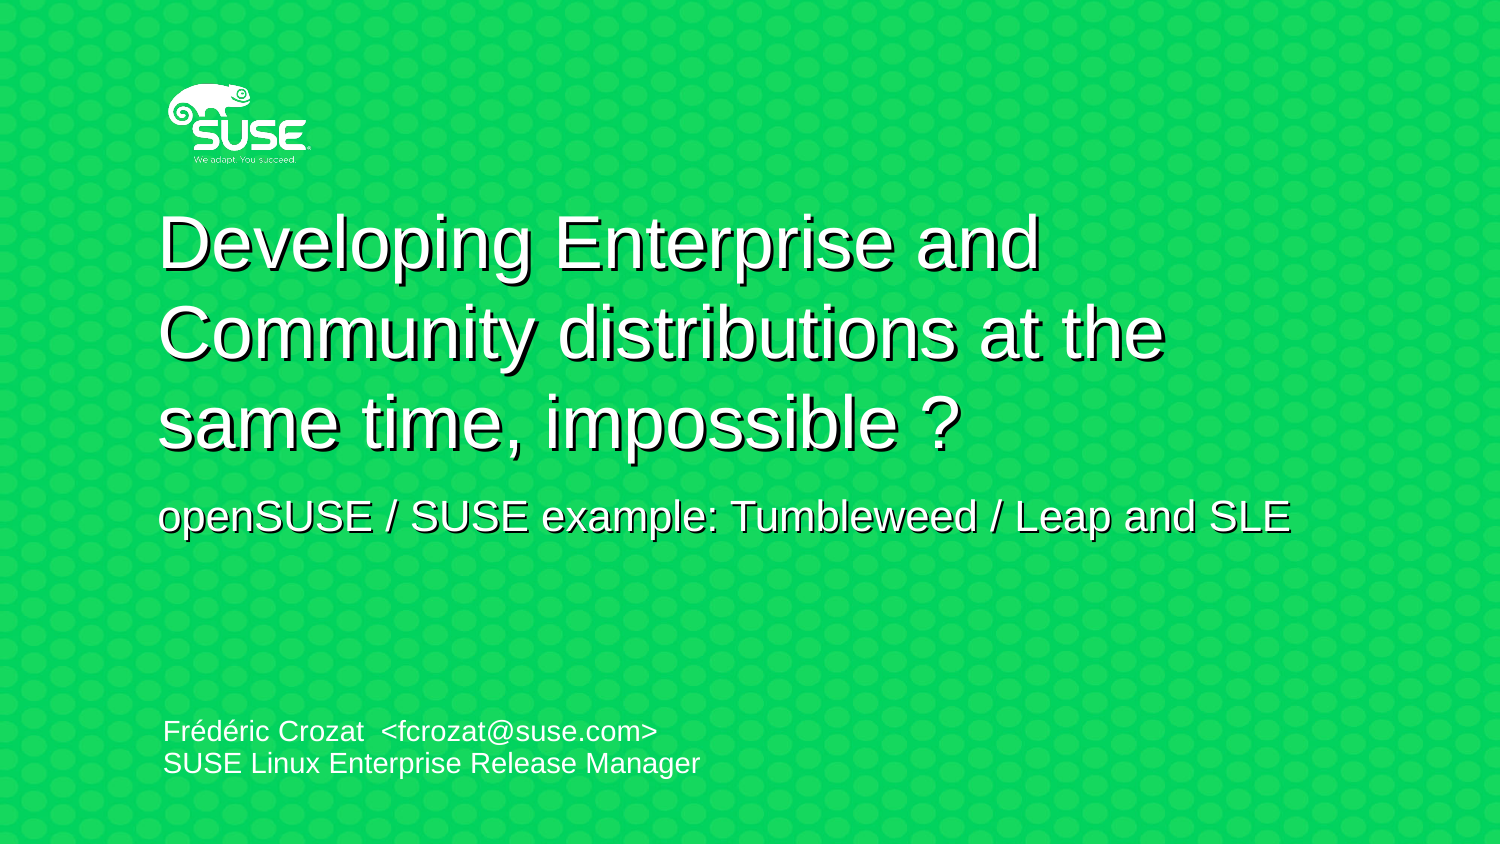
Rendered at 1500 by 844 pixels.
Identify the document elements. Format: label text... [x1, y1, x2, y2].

text_box Frédéric Crozat <fcrozat@suse.com> SUSE Linux Enterprise Release Manager [148, 707, 784, 831]
title Developing Enterprise and Community distributions at the same time, impossible ? [142, 177, 1324, 472]
text_box openSUSE / SUSE example: Tumbleweed / Leap and SLE [142, 480, 1327, 610]
picture [0, 0, 1500, 844]
